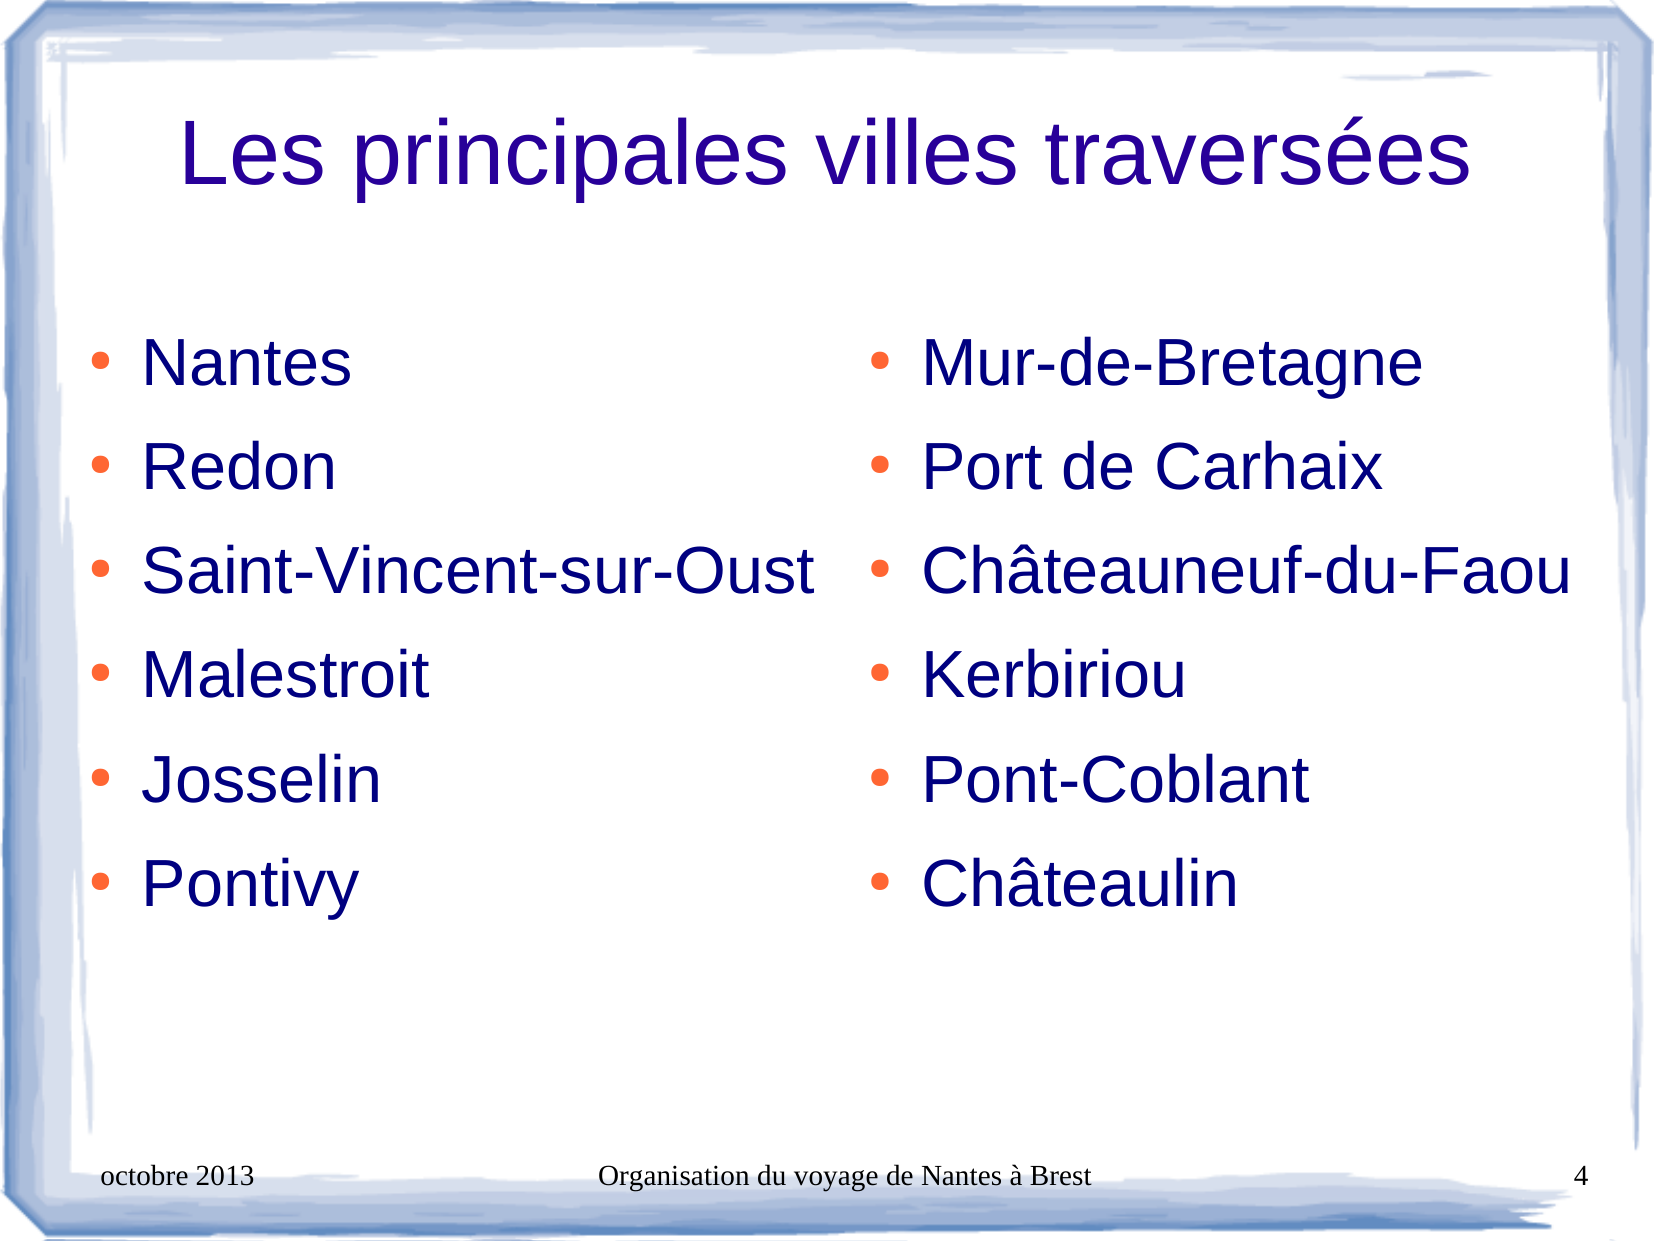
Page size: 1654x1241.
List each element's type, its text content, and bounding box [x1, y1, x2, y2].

list Mur-de-Bretagne Port de Carhaix Châteauneuf-du-Faou Kerbiriou Pont-Coblant Châteaulin [850, 324, 1619, 1045]
picture [0, 0, 1654, 1241]
list Nantes Redon Saint-Vincent-sur-Oust Malestroit Josselin Pontivy [70, 324, 850, 1045]
title Les principales villes traversées [82, 49, 1571, 257]
